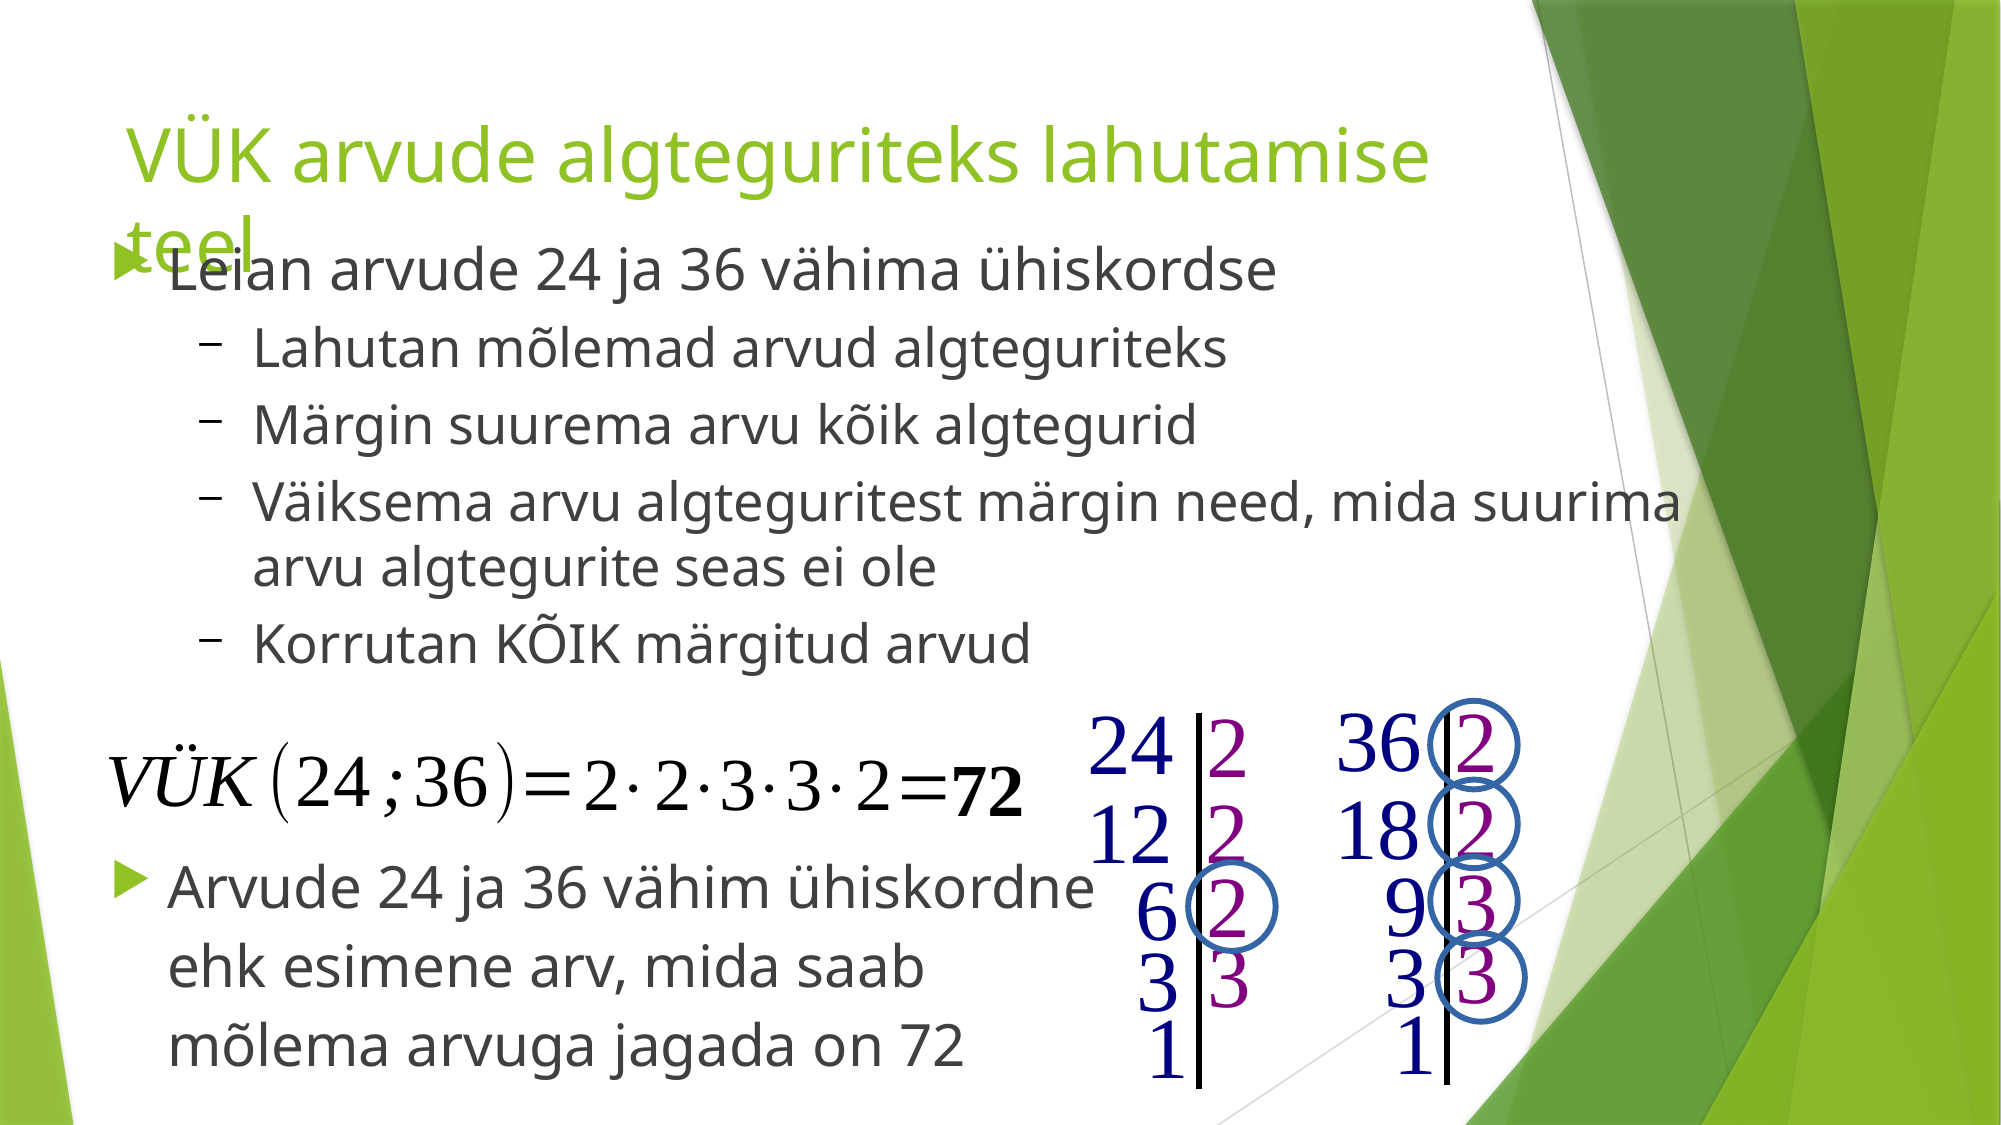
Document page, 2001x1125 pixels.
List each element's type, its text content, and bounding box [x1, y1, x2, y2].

chart [1462, 860, 1487, 865]
chart [1466, 937, 1489, 941]
chart [1447, 694, 1505, 709]
chart [1447, 704, 1505, 780]
chart [1448, 941, 1506, 1018]
chart [1448, 1012, 1463, 1022]
chart [1199, 942, 1258, 1026]
chart [1198, 698, 1256, 873]
list Leian arvude 24 ja 36 vähima ühiskordse Lahutan mõlemad arvud algteguriteks Märgin suurema arvu kõik algtegurid Väiksema arvu algteguritest märgin need, mida suurima arvu algtegurite seas ei ole Korrutan KÕIK märgitud arvud Arvude 24 ja 36 vähim ühiskordne ehk esimene arv, mida saab mõlema arvuga jagada on 72 [95, 224, 1713, 886]
chart [1328, 692, 1444, 1093]
title VÜK arvude algteguriteks lahutamise teel [111, 99, 1595, 224]
chart [1199, 866, 1258, 947]
chart [1447, 789, 1505, 858]
chart [99, 738, 1033, 833]
chart [1447, 866, 1506, 937]
chart [1080, 696, 1196, 1097]
